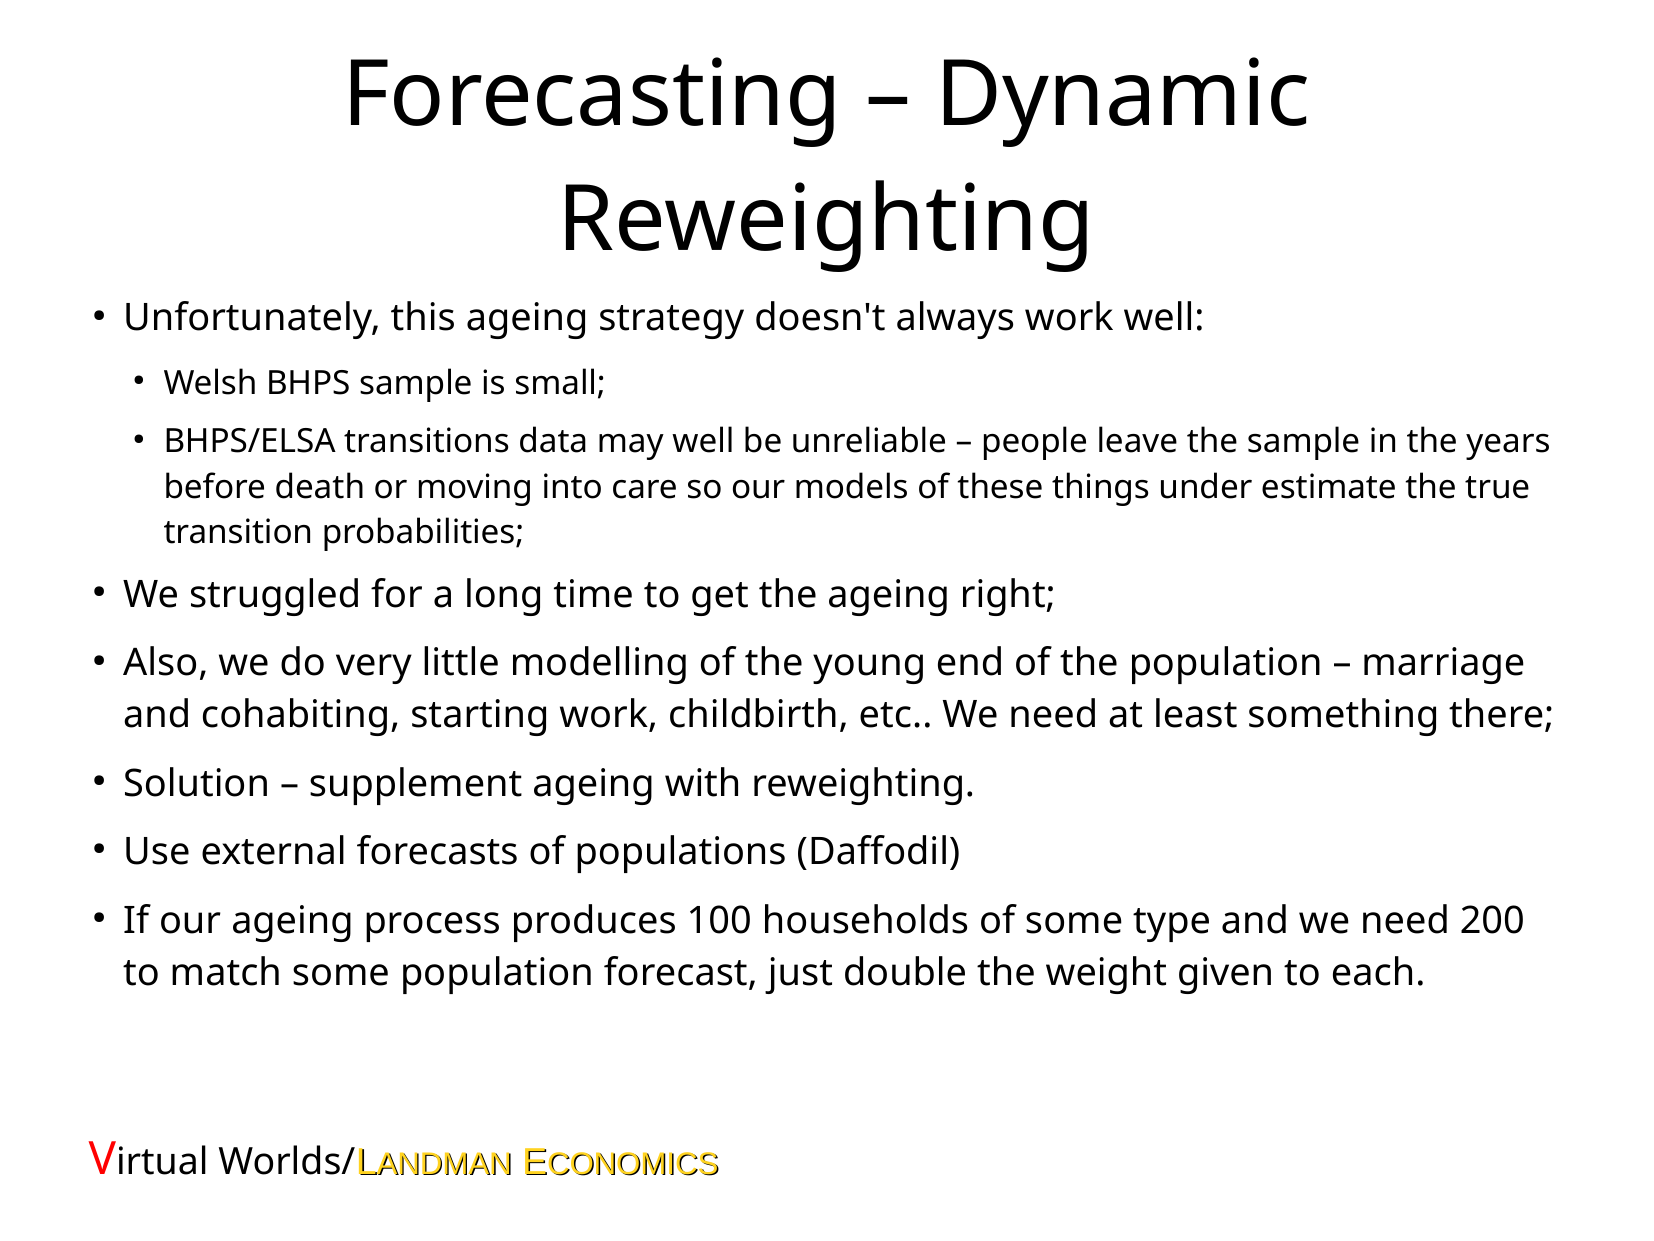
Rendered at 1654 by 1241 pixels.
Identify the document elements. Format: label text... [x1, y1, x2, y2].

title Forecasting – Dynamic Reweighting [82, 49, 1571, 257]
list Unfortunately, this ageing strategy doesn't always work well: Welsh BHPS sample is small; BHPS/ELSA transitions data may well be unreliable – people leave the sample in the years before death or moving into care so our models of these things under estimate the true transition probabilities; We struggled for a long time to get the ageing right; Also, we do very little modelling of the young end of the population – marriage and cohabiting, starting work, childbirth, etc.. We need at least something there; Solution – supplement ageing with reweighting. Use external forecasts of populations (Daffodil) If our ageing process produces 100 households of some type and we need 200 to match some population forecast, just double the weight given to each. [82, 290, 1571, 1010]
